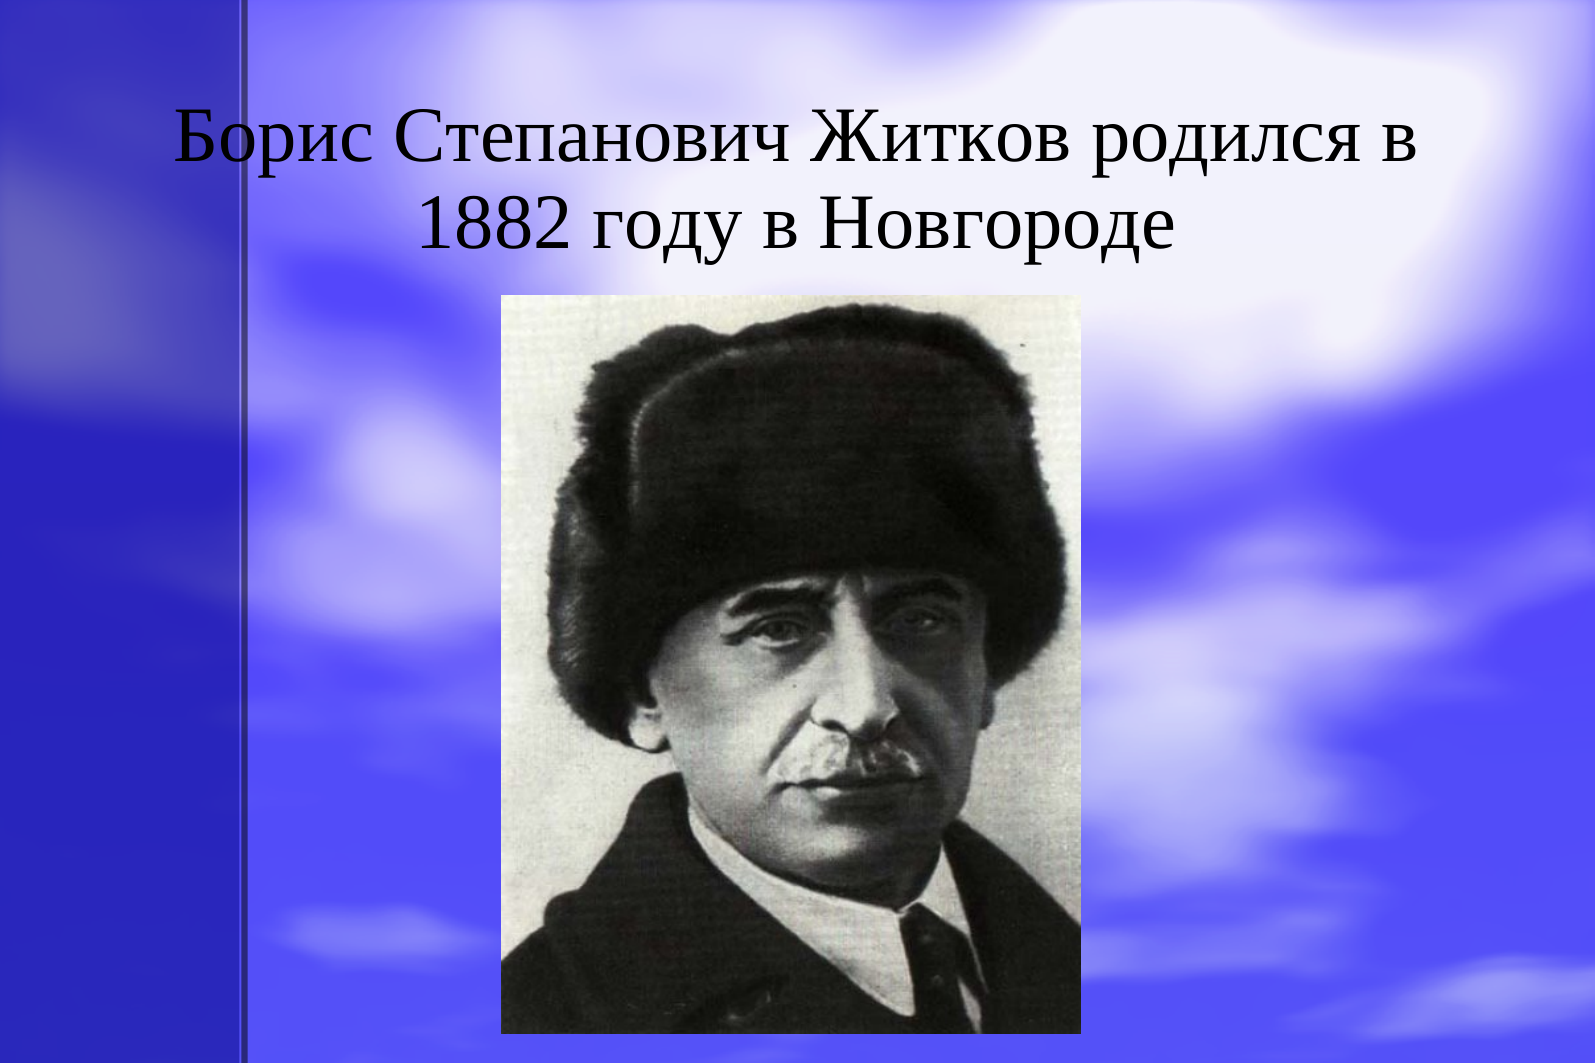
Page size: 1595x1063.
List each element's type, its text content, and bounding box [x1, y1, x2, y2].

title Борис Степанович Житков родился в 1882 году в Новгороде [115, 89, 1478, 268]
picture [501, 295, 1081, 1034]
